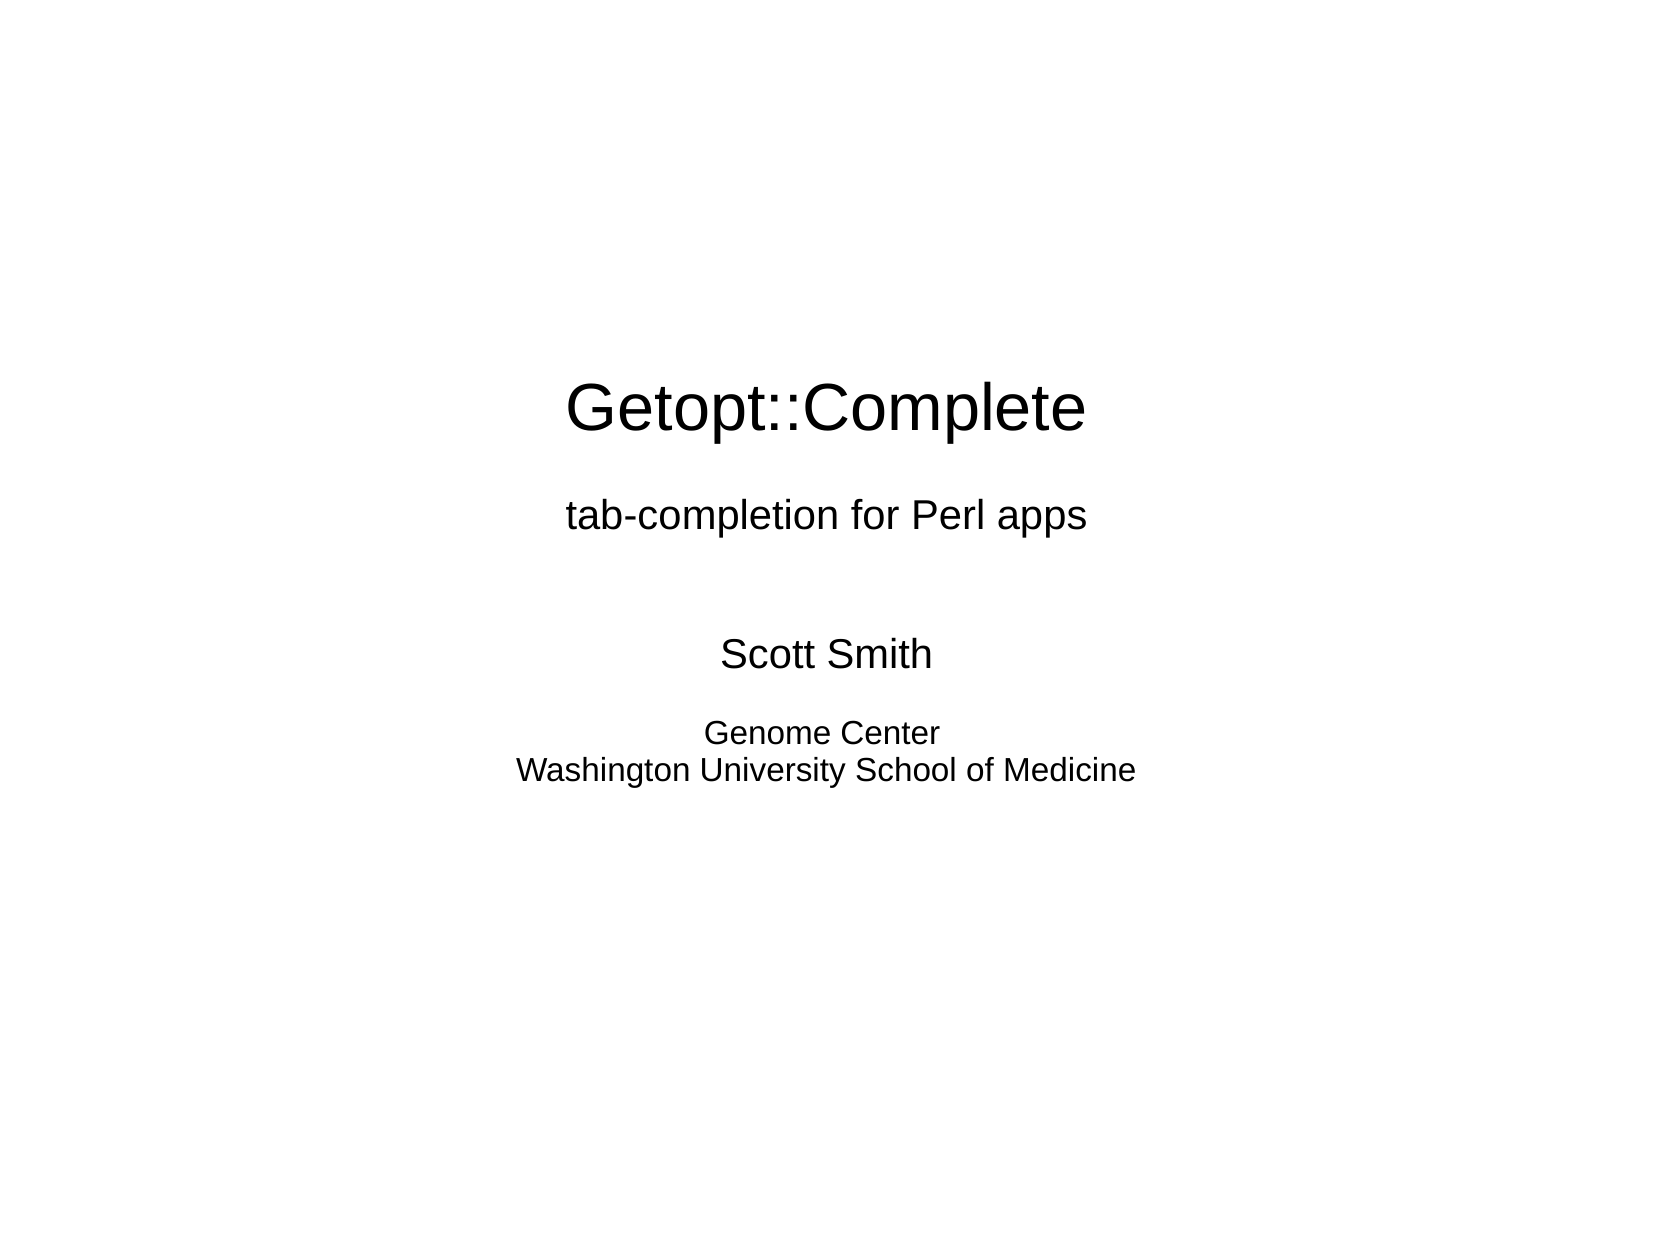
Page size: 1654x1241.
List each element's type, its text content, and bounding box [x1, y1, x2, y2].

subtitle Getopt::Complete tab-completion for Perl apps Scott Smith Genome Center Washington University School of Medicine [82, 49, 1571, 1109]
